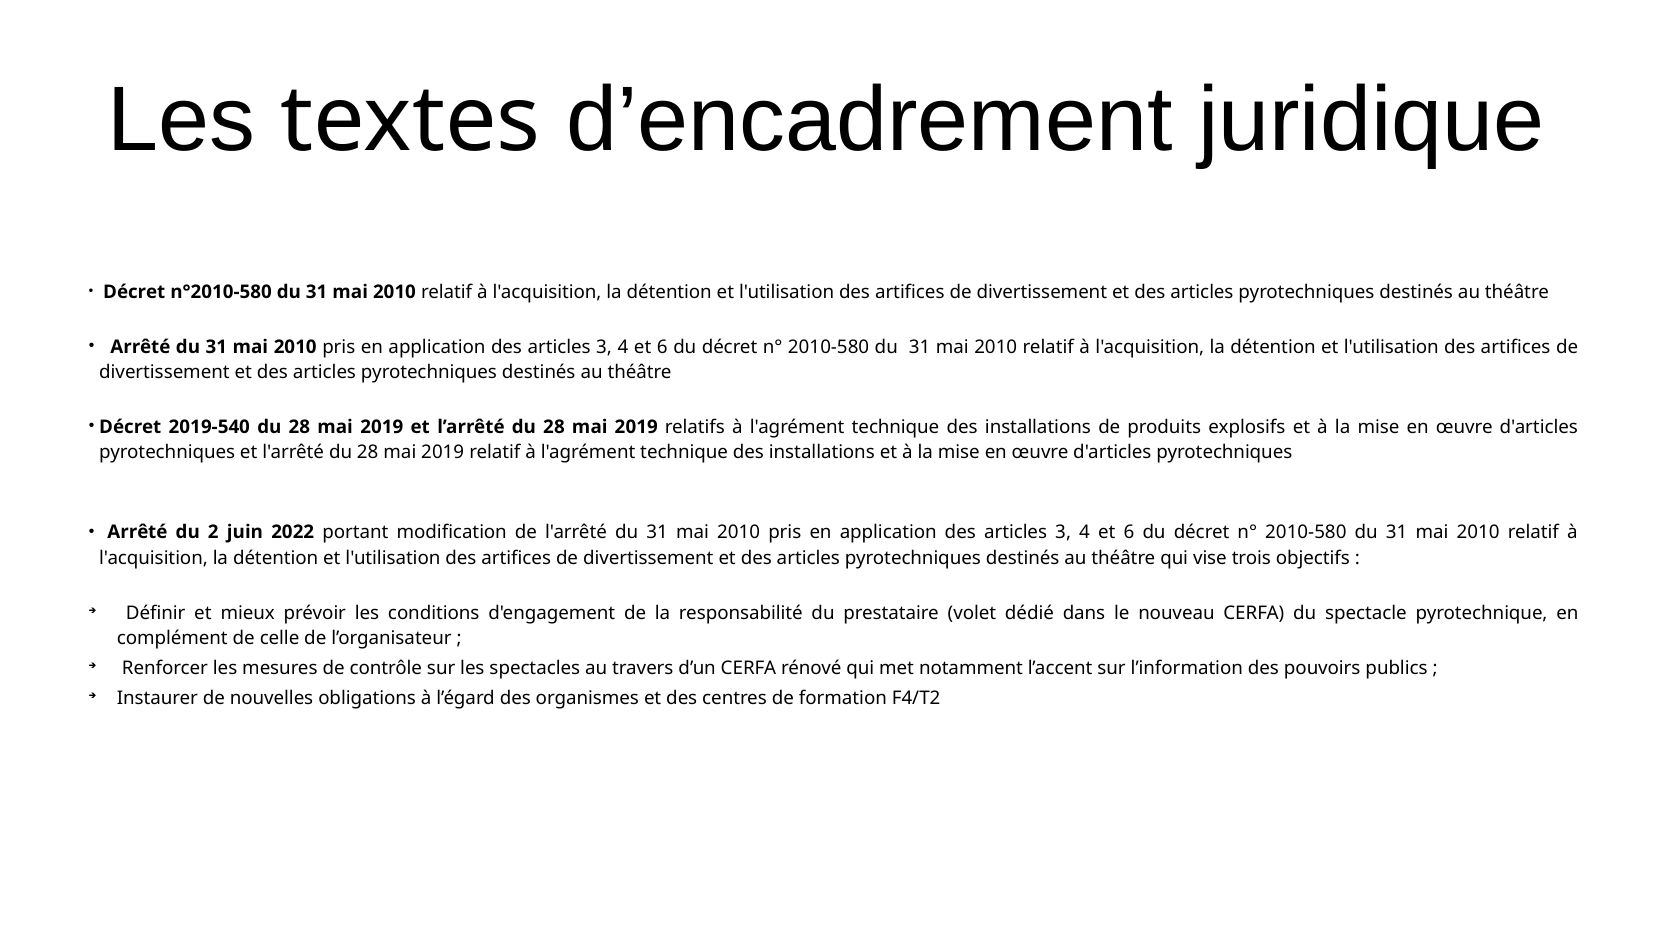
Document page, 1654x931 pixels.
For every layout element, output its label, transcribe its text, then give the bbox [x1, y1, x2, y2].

title Les textes d’encadrement juridique [82, 37, 1571, 193]
list Décret n°2010-580 du 31 mai 2010 relatif à l'acquisition, la détention et l'utilisation des artifices de divertissement et des articles pyrotechniques destinés au théâtre Arrêté du 31 mai 2010 pris en application des articles 3, 4 et 6 du décret n° 2010-580 du 31 mai 2010 relatif à l'acquisition, la détention et l'utilisation des artifices de divertissement et des articles pyrotechniques destinés au théâtre Décret 2019-540 du 28 mai 2019 et l’arrêté du 28 mai 2019 relatifs à l'agrément technique des installations de produits explosifs et à la mise en œuvre d'articles pyrotechniques et l'arrêté du 28 mai 2019 relatif à l'agrément technique des installations et à la mise en œuvre d'articles pyrotechniques Arrêté du 2 juin 2022 portant modification de l'arrêté du 31 mai 2010 pris en application des articles 3, 4 et 6 du décret n° 2010-580 du 31 mai 2010 relatif à l'acquisition, la détention et l'utilisation des artifices de divertissement et des articles pyrotechniques destinés au théâtre qui vise trois objectifs : Définir et mieux prévoir les conditions d'engagement de la responsabilité du prestataire (volet dédié dans le nouveau CERFA) du spectacle pyrotechnique, en complément de celle de l’organisateur ; Renforcer les mesures de contrôle sur les spectacles au travers d’un CERFA rénové qui met notamment l’accent sur l’information des pouvoirs publics ; Instaurer de nouvelles obligations à l’égard des organismes et des centres de formation F4/T2 [88, 228, 1577, 768]
